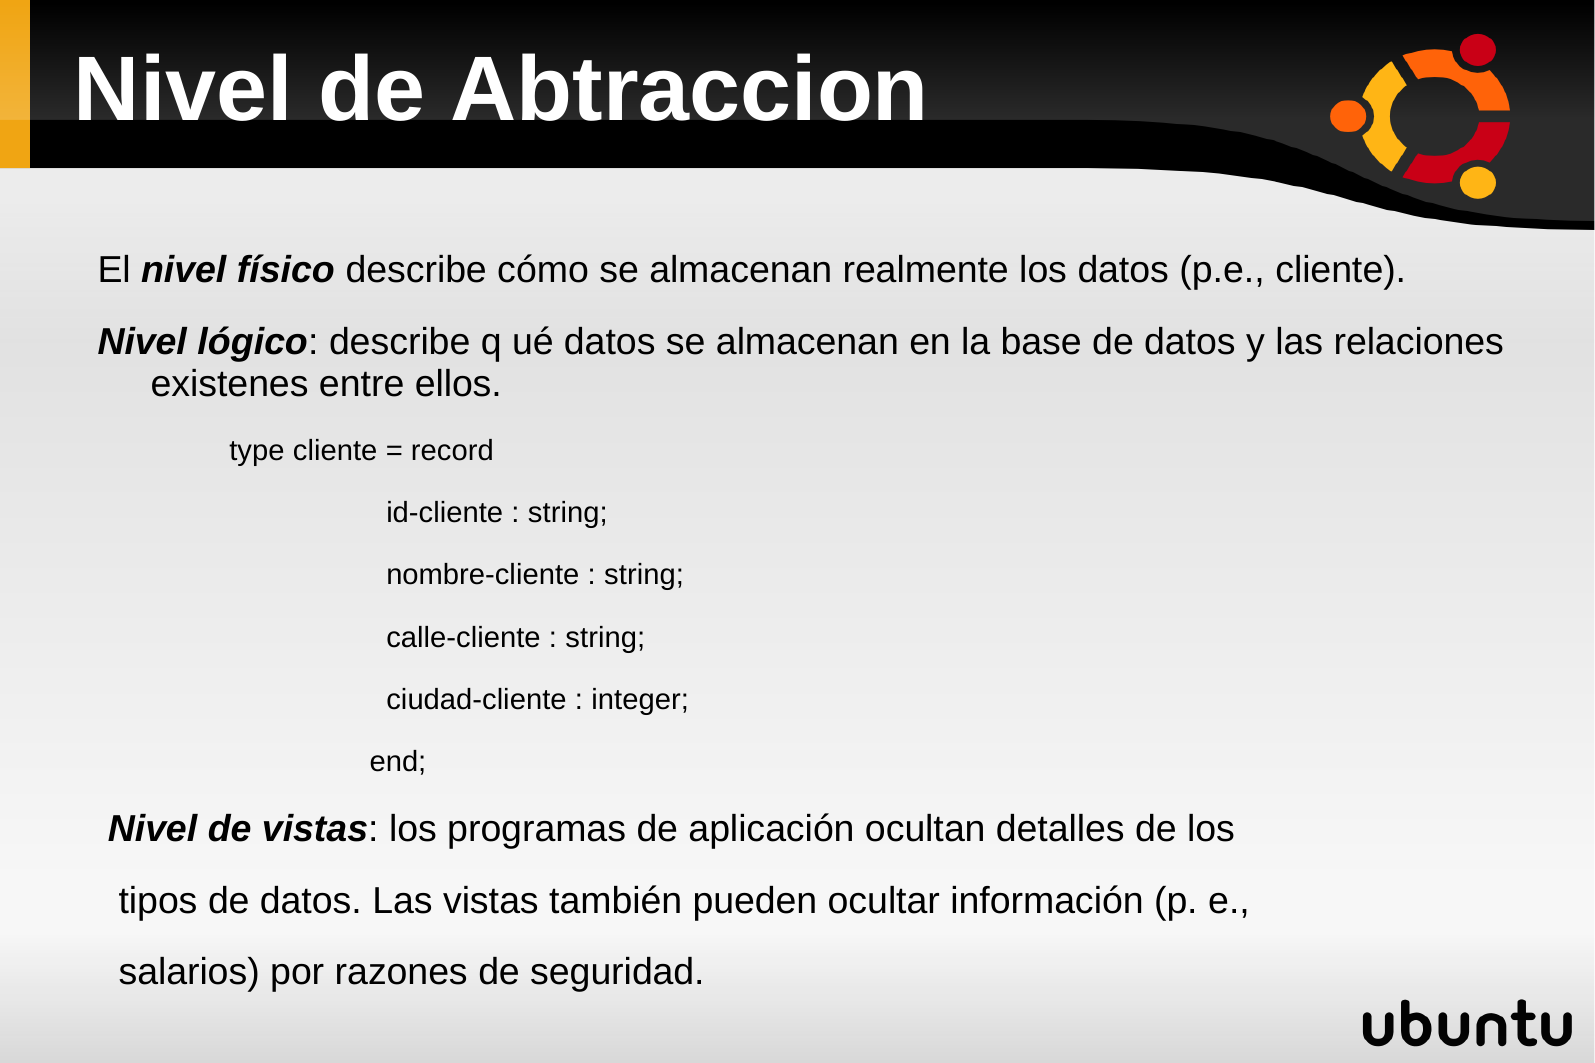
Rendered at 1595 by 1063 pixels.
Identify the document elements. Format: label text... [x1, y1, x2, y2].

picture [0, 0, 1595, 1063]
title Nivel de Abtraccion [74, 7, 1510, 171]
list El nivel físico describe cómo se almacenan realmente los datos (p.e., cliente). Nivel lógico: describe q ué datos se almacenan en la base de datos y las relaciones existenes entre ellos. type cliente = record id-cliente : string; nombre-cliente : string; calle-cliente : string; ciudad-cliente : integer; end; Nivel de vistas: los programas de aplicación ocultan detalles de los tipos de datos. Las vistas también pueden ocultar información (p. e., salarios) por razones de seguridad. [79, 248, 1515, 1045]
